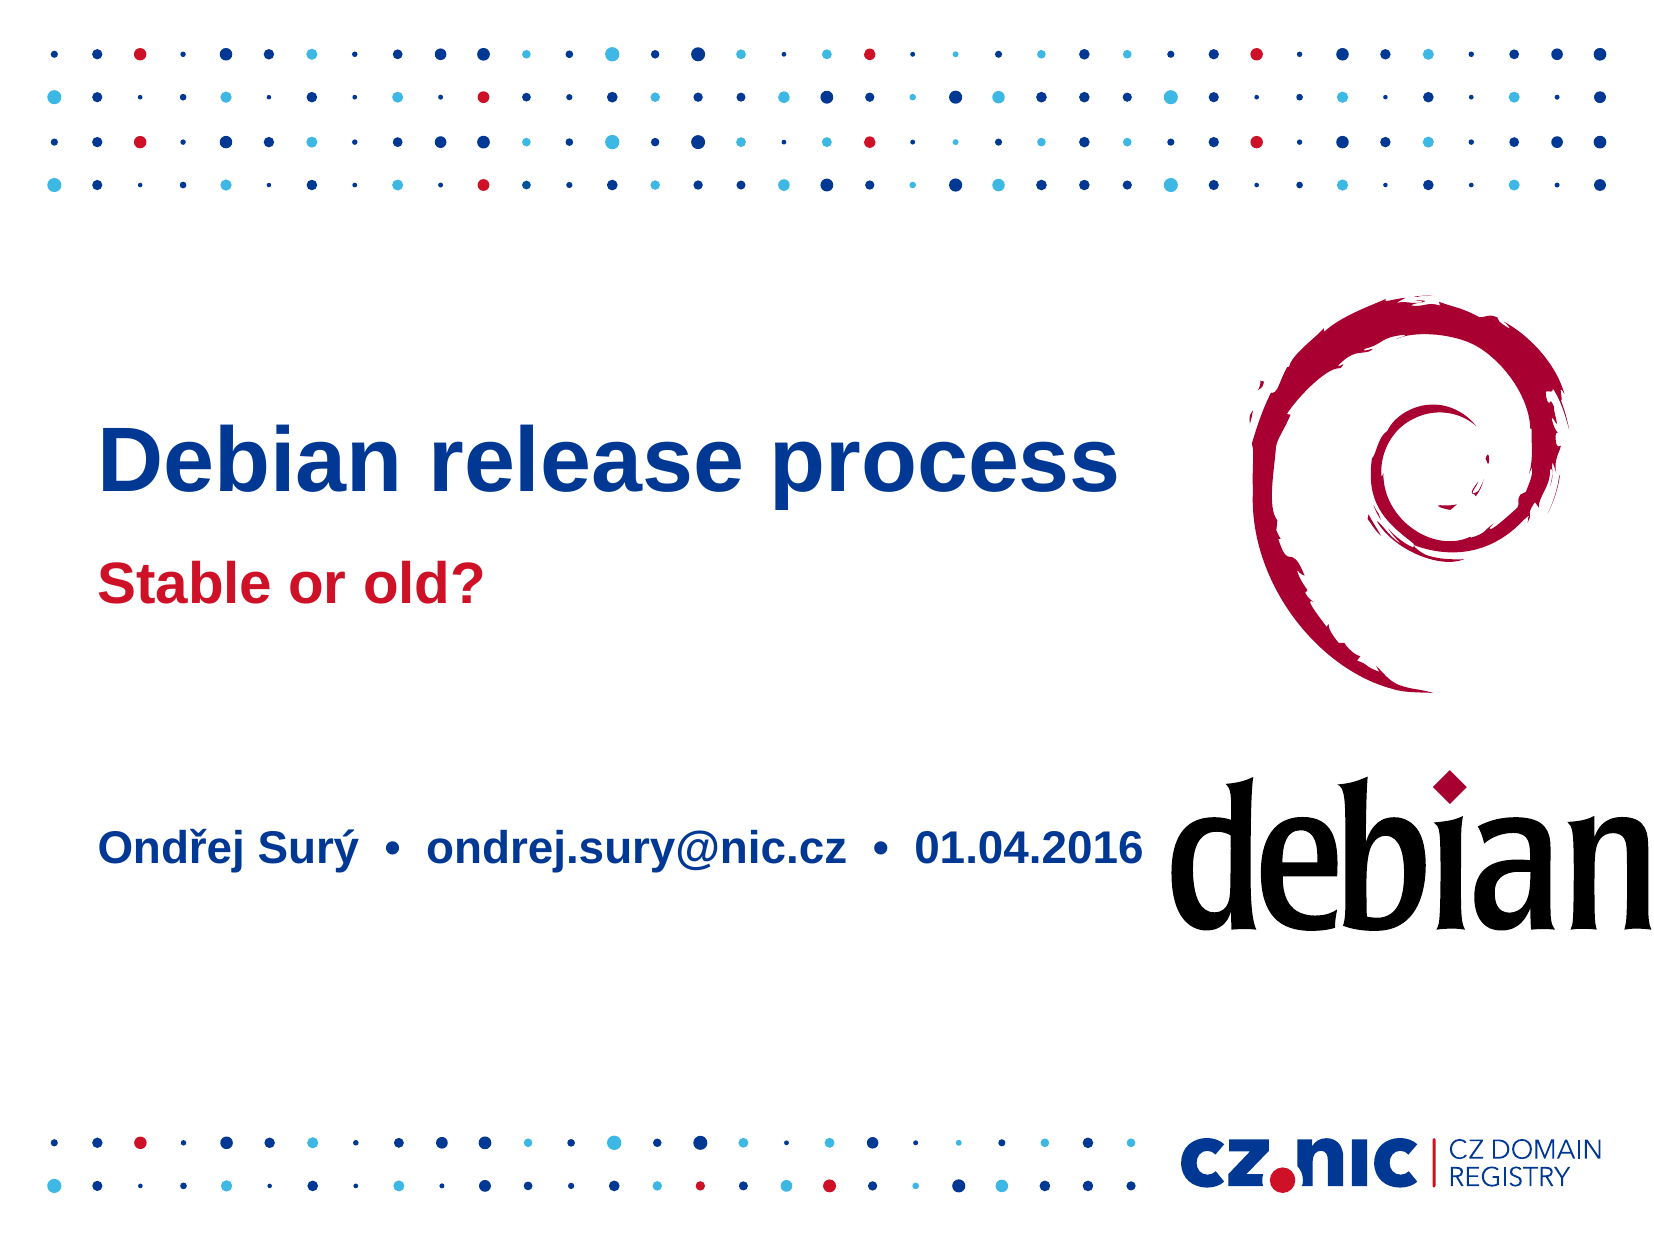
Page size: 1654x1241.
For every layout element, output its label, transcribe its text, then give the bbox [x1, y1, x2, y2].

picture [47, 47, 1607, 192]
text_box Debian release process [82, 401, 1169, 542]
text_box Ondřej Surý • ondrej.sury@nic.cz • 01.04.2016 [82, 814, 1169, 882]
text_box Stable or old? [82, 543, 1169, 624]
picture [1169, 292, 1654, 934]
